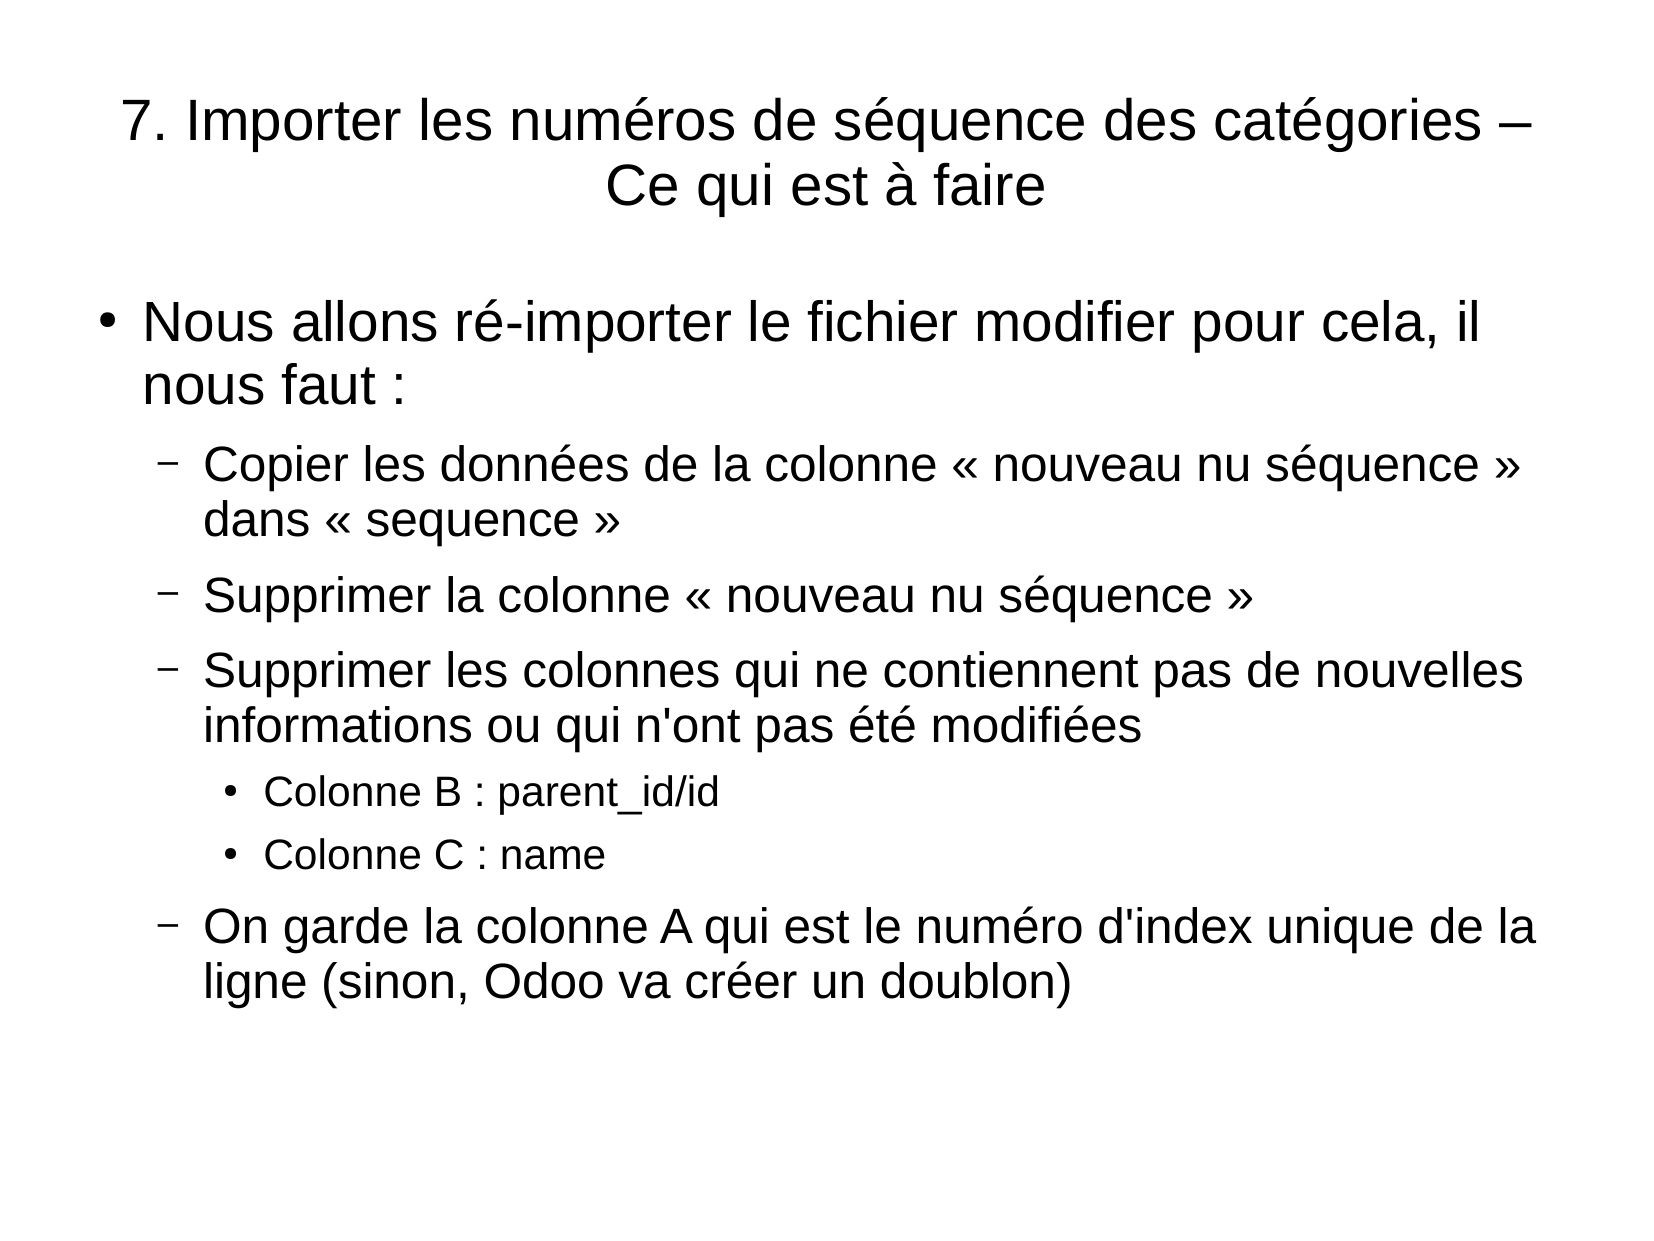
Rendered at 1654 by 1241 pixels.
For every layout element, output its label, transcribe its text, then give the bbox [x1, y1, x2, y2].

title 7. Importer les numéros de séquence des catégories – Ce qui est à faire [82, 49, 1571, 257]
list Nous allons ré-importer le fichier modifier pour cela, il nous faut : Copier les données de la colonne « nouveau nu séquence » dans « sequence » Supprimer la colonne « nouveau nu séquence » Supprimer les colonnes qui ne contiennent pas de nouvelles informations ou qui n'ont pas été modifiées Colonne B : parent_id/id Colonne C : name On garde la colonne A qui est le numéro d'index unique de la ligne (sinon, Odoo va créer un doublon) [82, 290, 1571, 1010]
